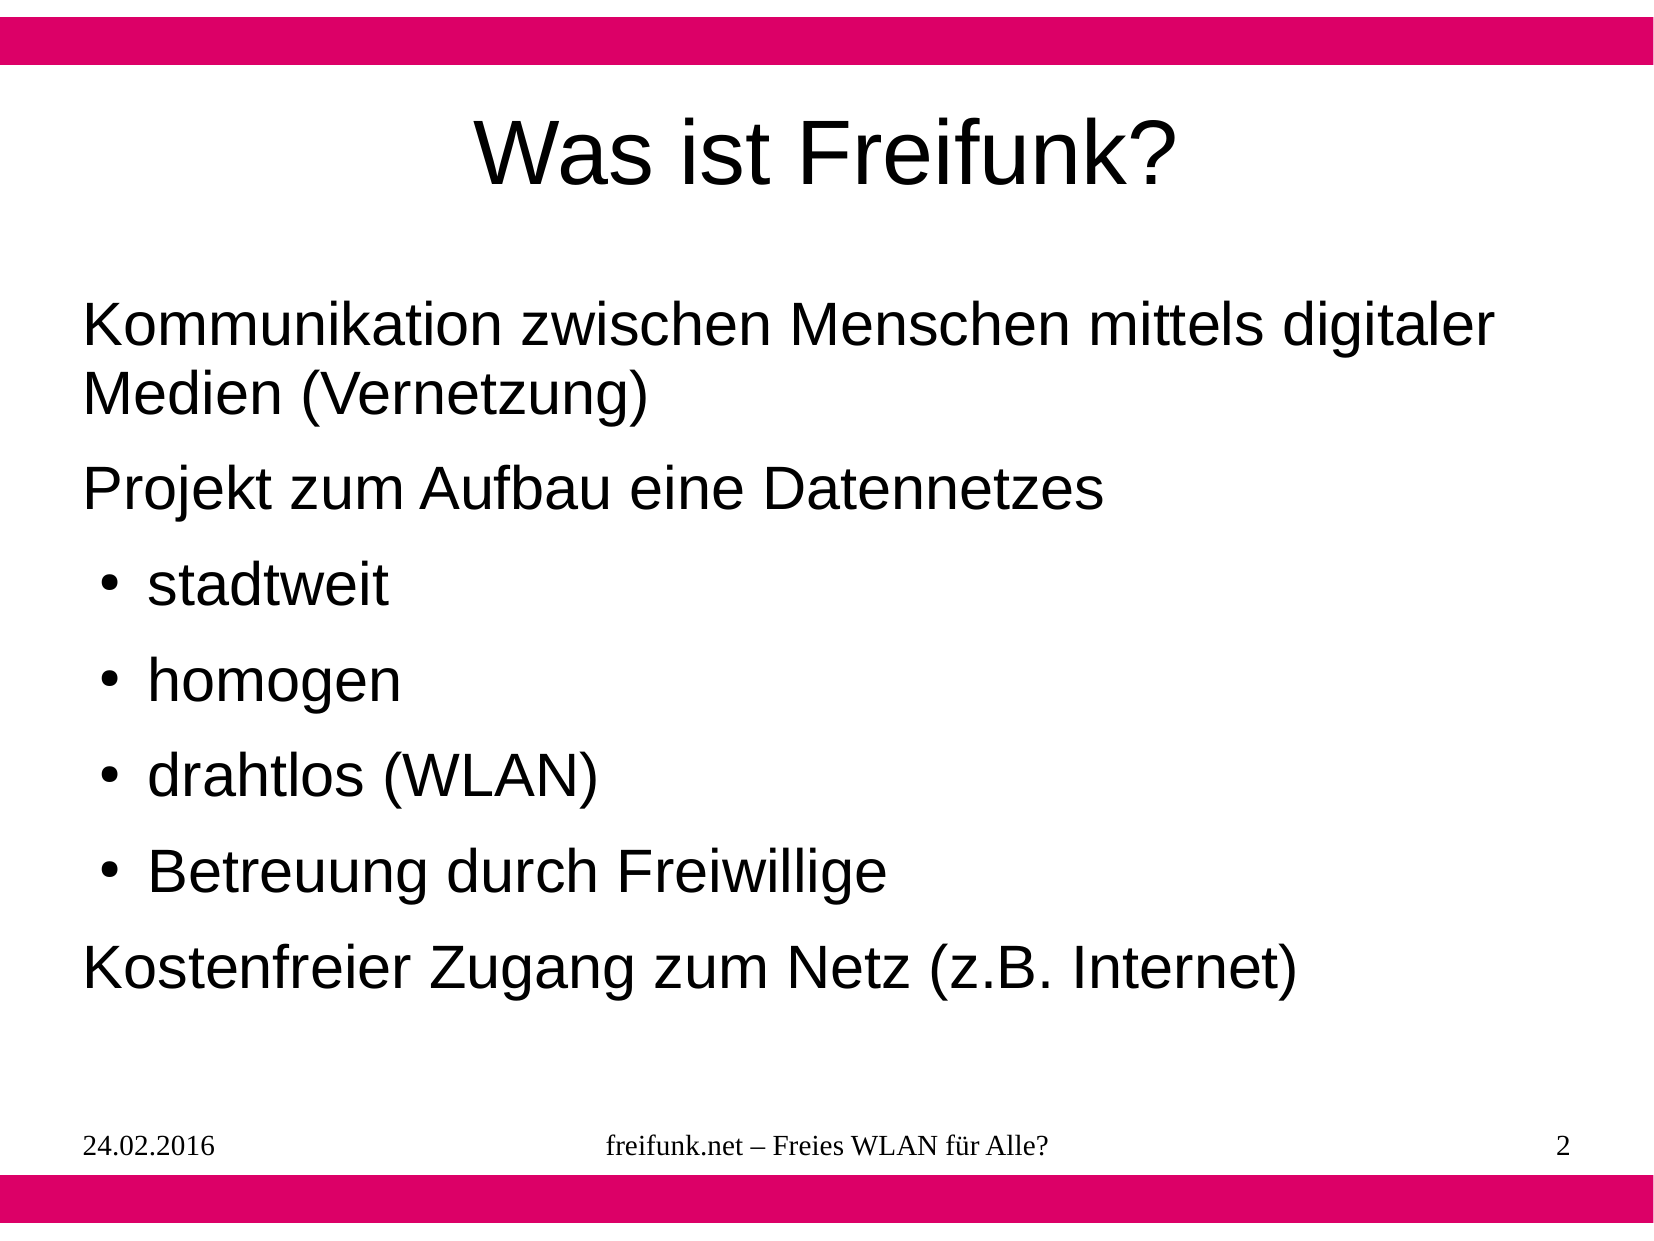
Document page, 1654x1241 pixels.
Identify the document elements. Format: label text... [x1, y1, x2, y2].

list Kommunikation zwischen Menschen mittels digitaler Medien (Vernetzung) Projekt zum Aufbau eine Datennetzes stadtweit homogen drahtlos (WLAN) Betreuung durch Freiwillige Kostenfreier Zugang zum Netz (z.B. Internet) [82, 290, 1538, 1010]
title Was ist Freifunk? [82, 65, 1571, 257]
picture [0, 1175, 1654, 1223]
picture [0, 17, 1654, 65]
